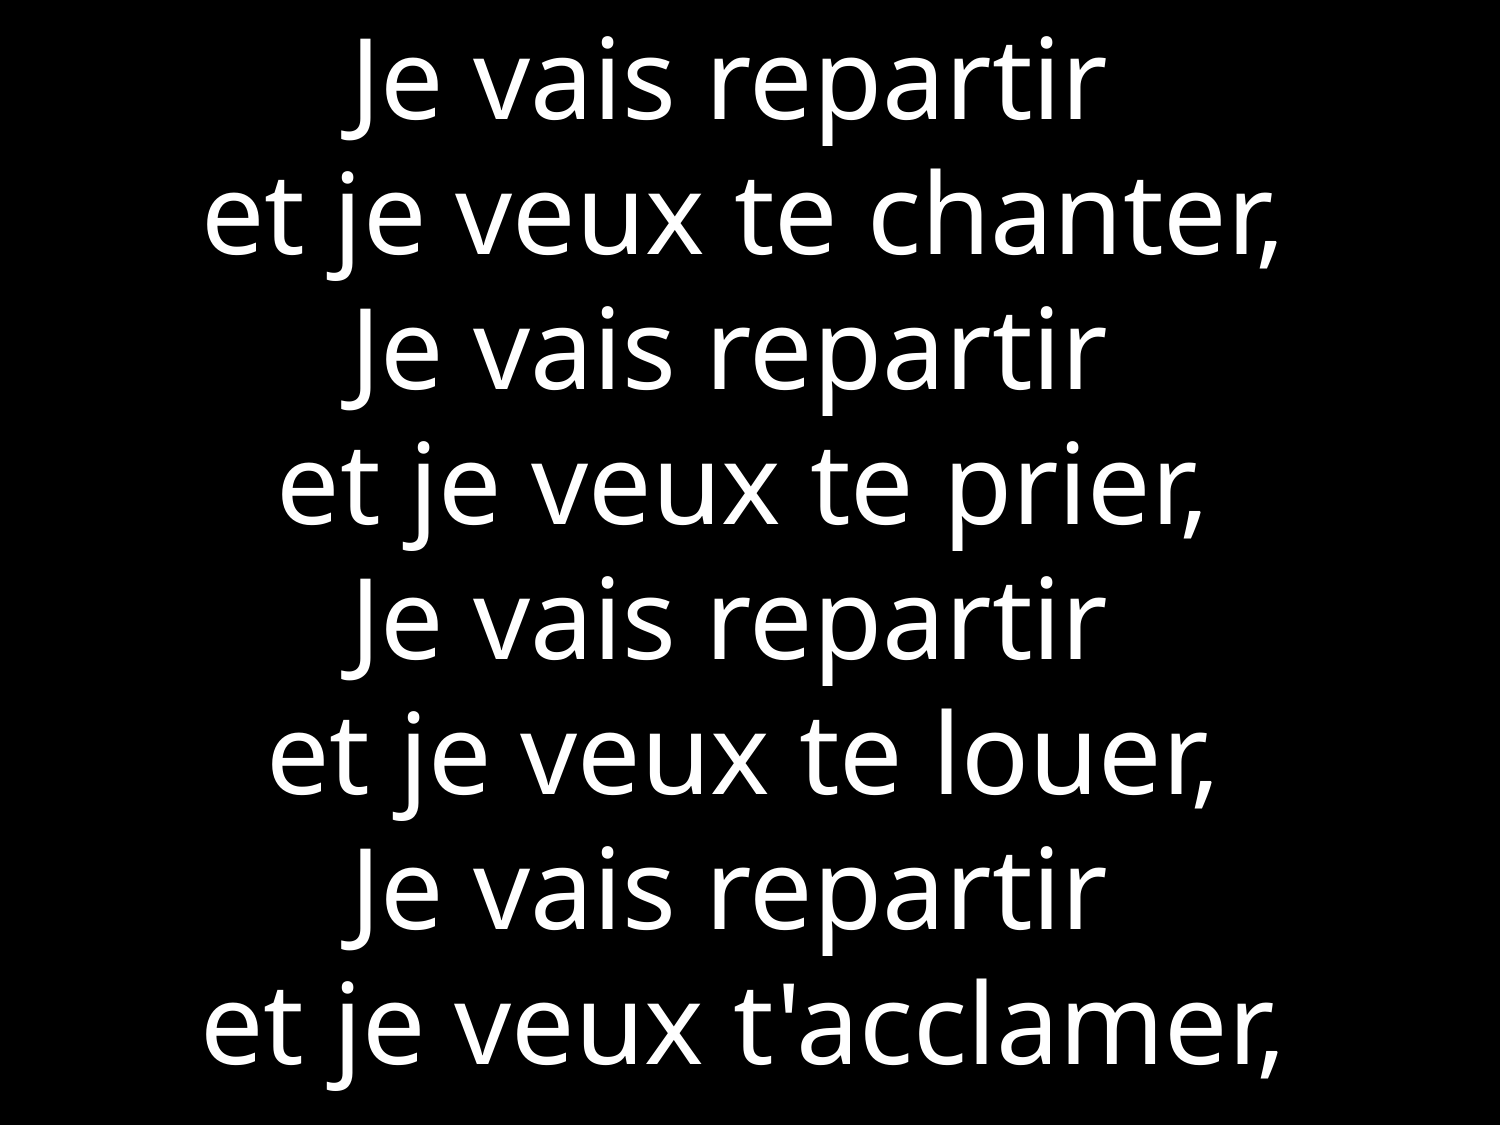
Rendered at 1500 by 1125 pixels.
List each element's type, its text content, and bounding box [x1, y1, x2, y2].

title Je vais repartir et je veux te chanter, Je vais repartir et je veux te prier, Je vais repartir et je veux te louer, Je vais repartir et je veux t'acclamer, [23, 0, 1465, 1087]
